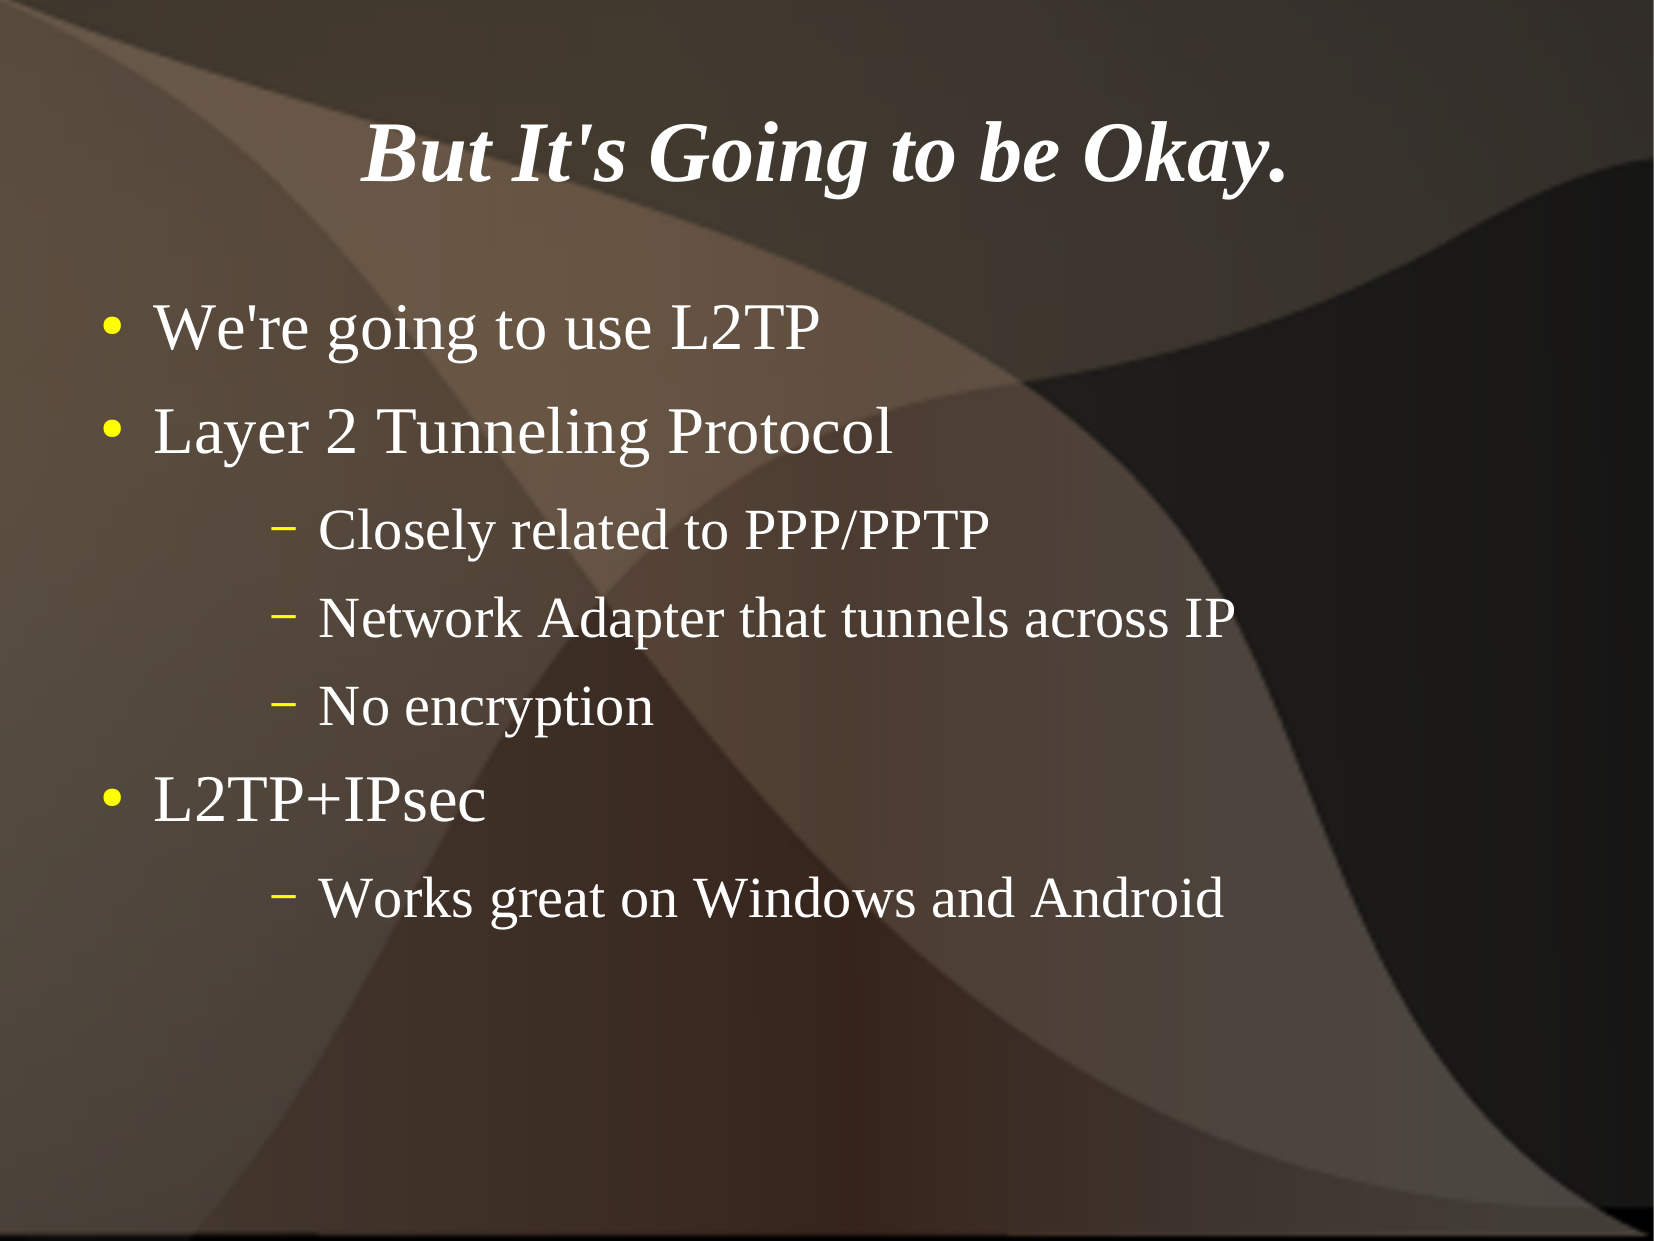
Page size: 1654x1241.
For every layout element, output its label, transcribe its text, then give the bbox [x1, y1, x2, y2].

title But It's Going to be Okay. [82, 49, 1571, 257]
picture [0, 0, 1654, 1241]
list We're going to use L2TP Layer 2 Tunneling Protocol Closely related to PPP/PPTP Network Adapter that tunnels across IP No encryption L2TP+IPsec Works great on Windows and Android [82, 290, 1571, 1010]
